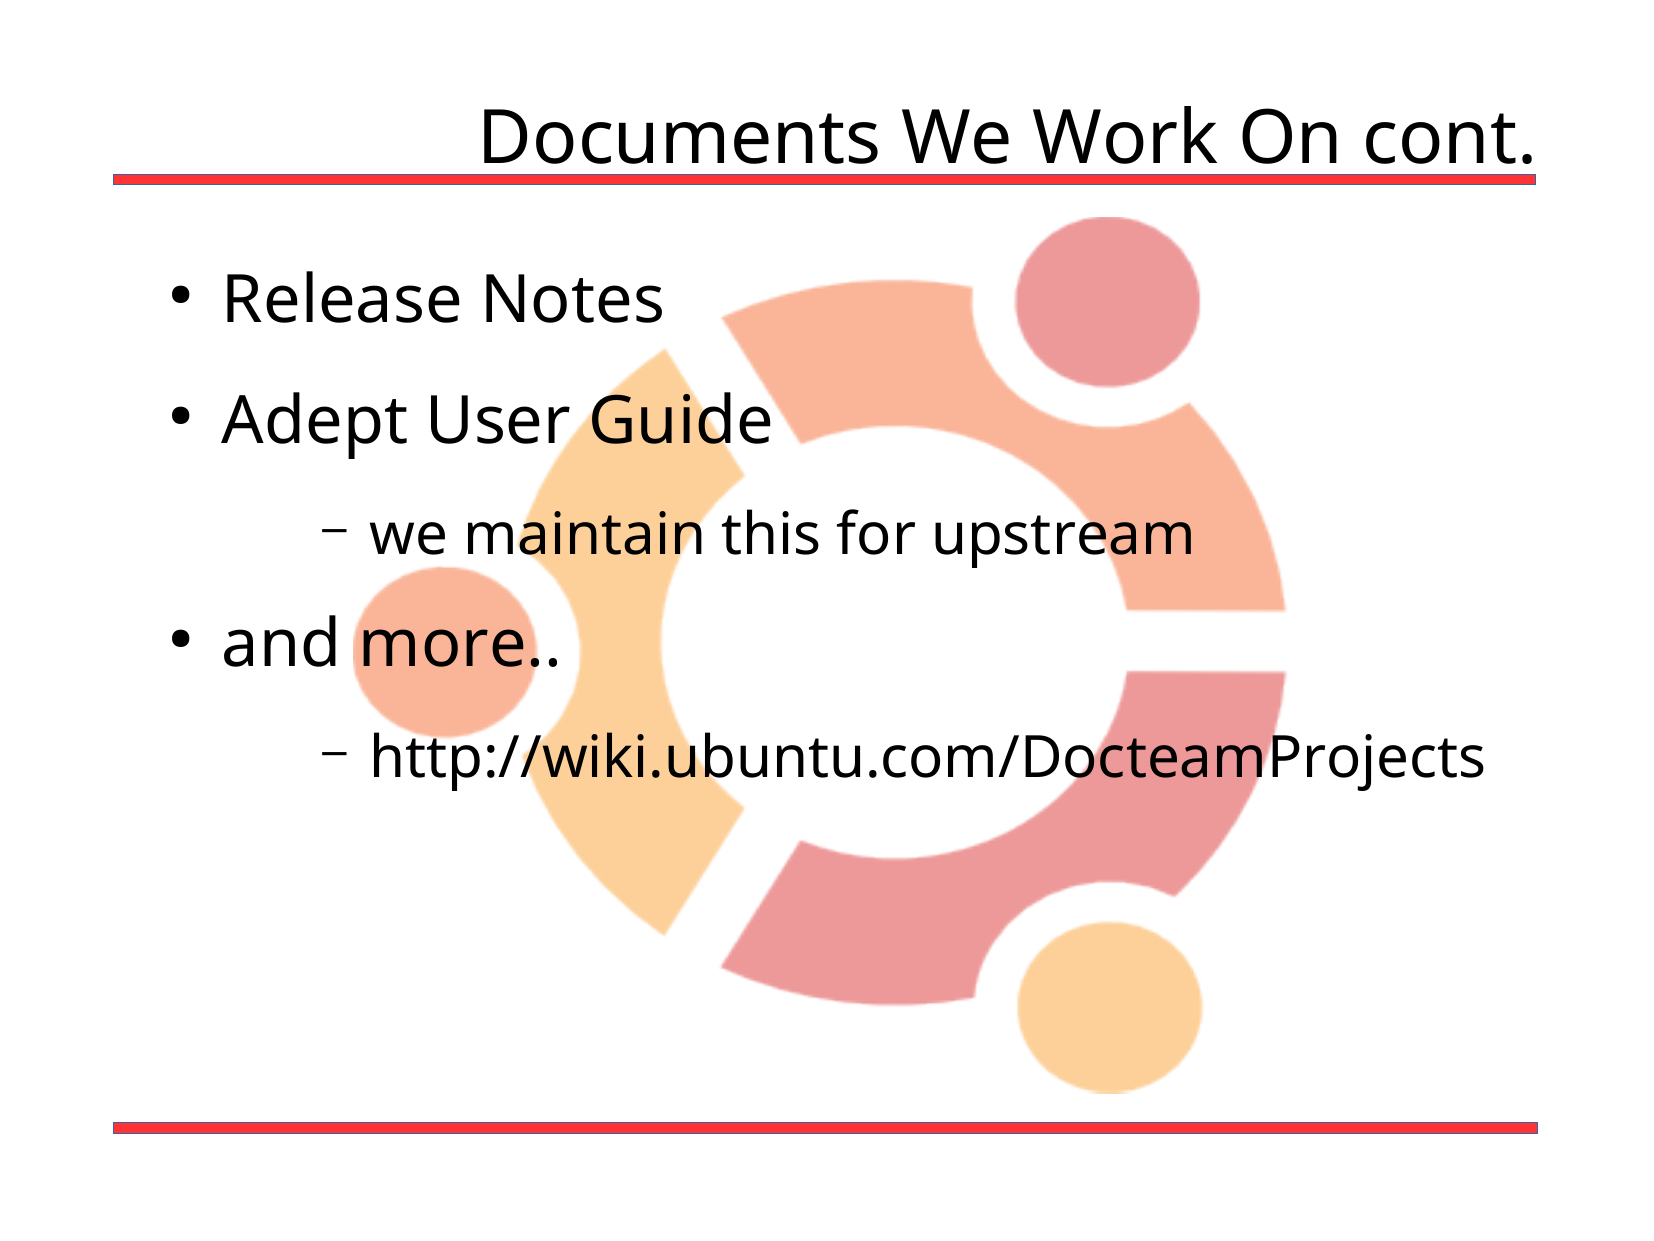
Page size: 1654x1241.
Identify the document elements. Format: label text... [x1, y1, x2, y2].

title Documents We Work On cont. [125, 70, 1538, 198]
list Release Notes Adept User Guide we maintain this for upstream and more.. http://wiki.ubuntu.com/DocteamProjects [133, 251, 1530, 1089]
